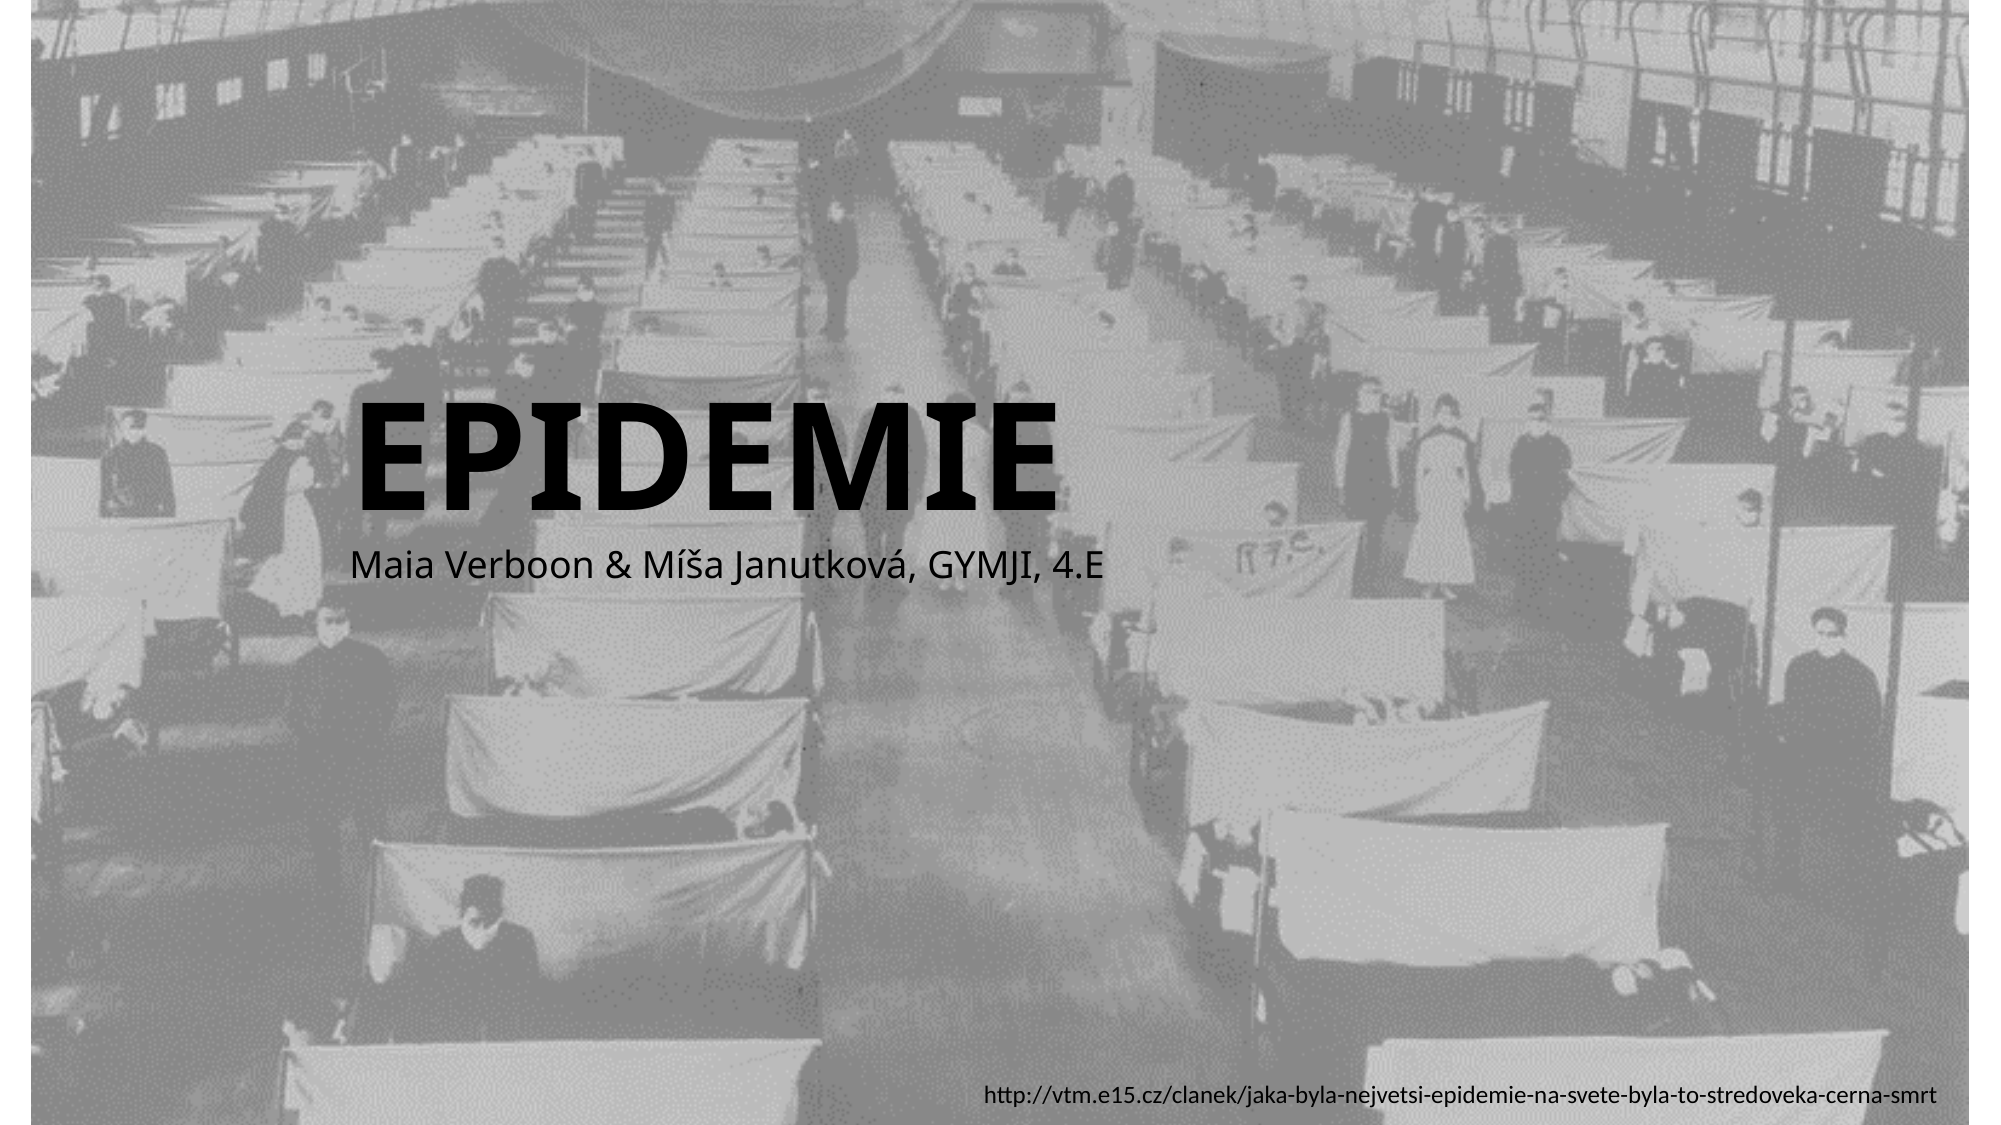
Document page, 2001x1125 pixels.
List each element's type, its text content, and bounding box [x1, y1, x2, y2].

text_box EPIDEMIE Maia Verboon & Míša Janutková, GYMJI, 4.E [334, 353, 1529, 596]
text_box http://vtm.e15.cz/clanek/jaka-byla-nejvetsi-epidemie-na-svete-byla-to-stredoveka-cerna-smrt [968, 1071, 1969, 1117]
picture [31, 0, 1969, 1125]
